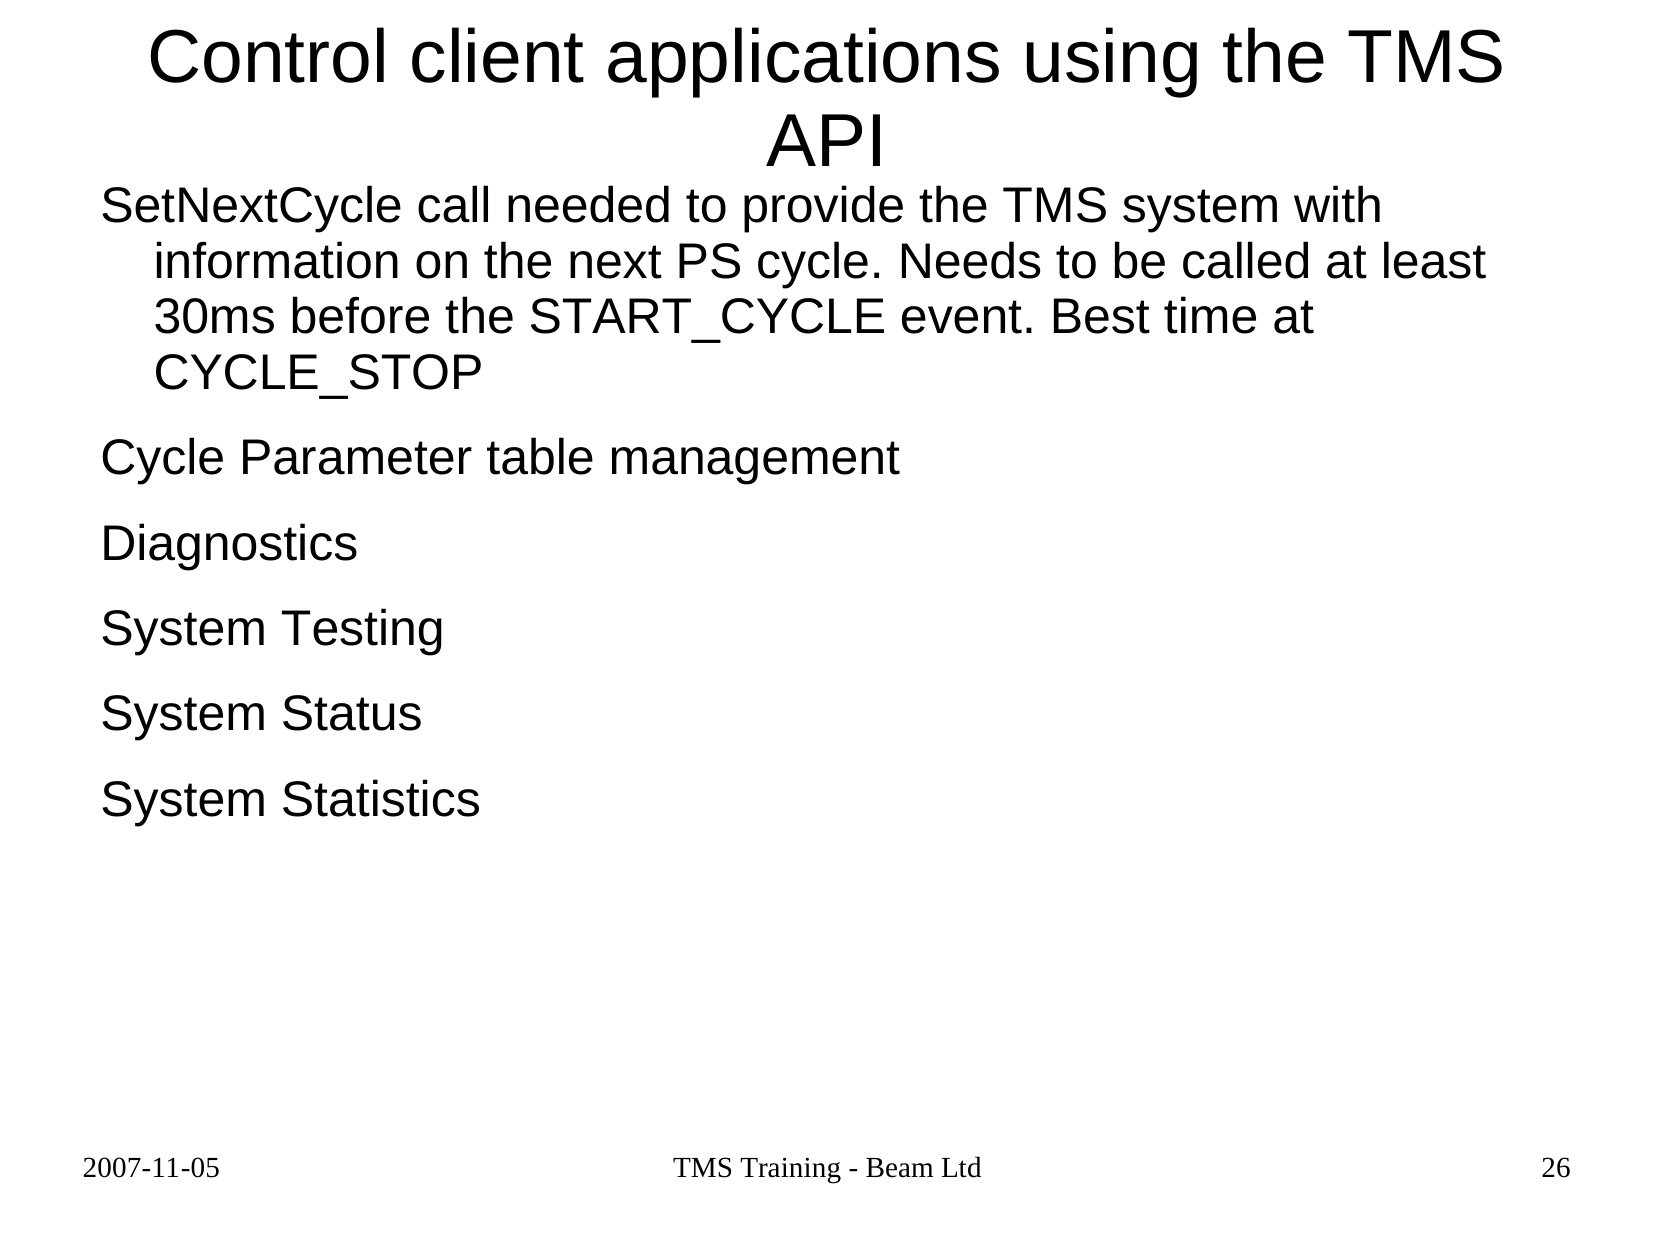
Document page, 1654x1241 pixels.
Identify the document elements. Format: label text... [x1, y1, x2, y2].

list SetNextCycle call needed to provide the TMS system with information on the next PS cycle. Needs to be called at least 30ms before the START_CYCLE event. Best time at CYCLE_STOP Cycle Parameter table management Diagnostics System Testing System Status System Statistics [82, 177, 1571, 1108]
title Control client applications using the TMS API [82, 49, 1571, 148]
